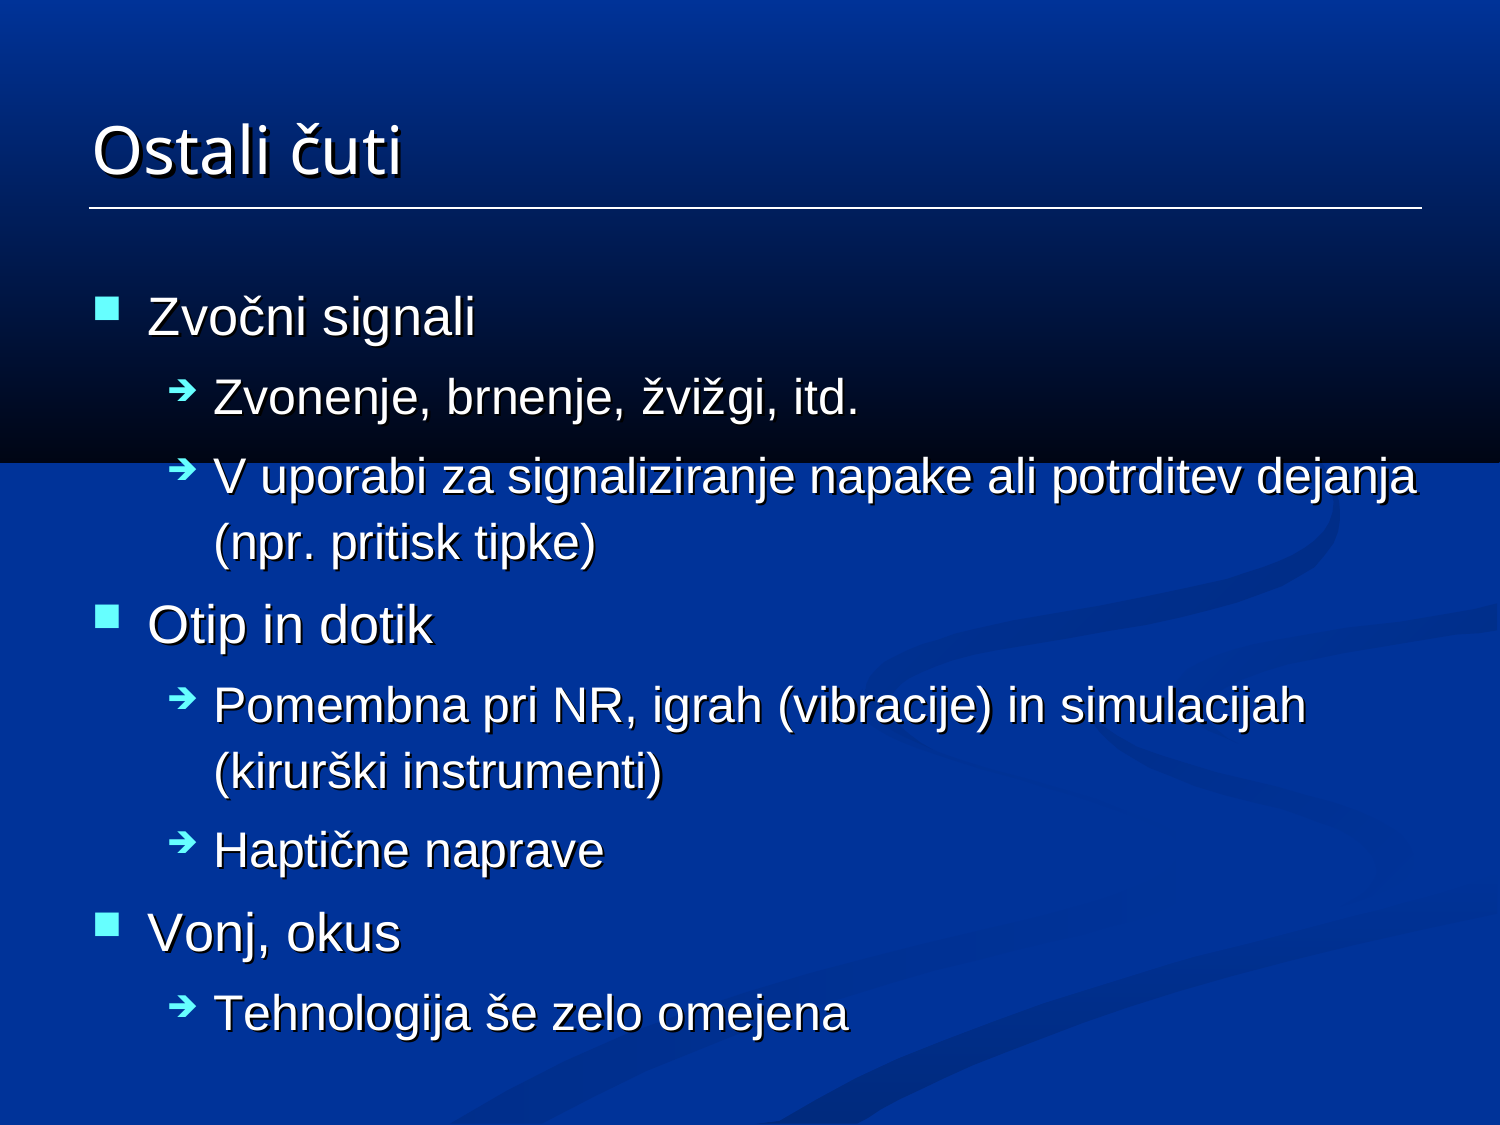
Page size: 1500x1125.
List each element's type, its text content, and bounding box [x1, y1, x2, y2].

text_box Ostali čuti [76, 54, 1352, 242]
list Zvočni signali Zvonenje, brnenje, žvižgi, itd. V uporabi za signaliziranje napake ali potrditev dejanja (npr. pritisk tipke) Otip in dotik Pomembna pri NR, igrah (vibracije) in simulacijah (kirurški instrumenti) Haptične naprave Vonj, okus Tehnologija še zelo omejena [76, 267, 1447, 1071]
